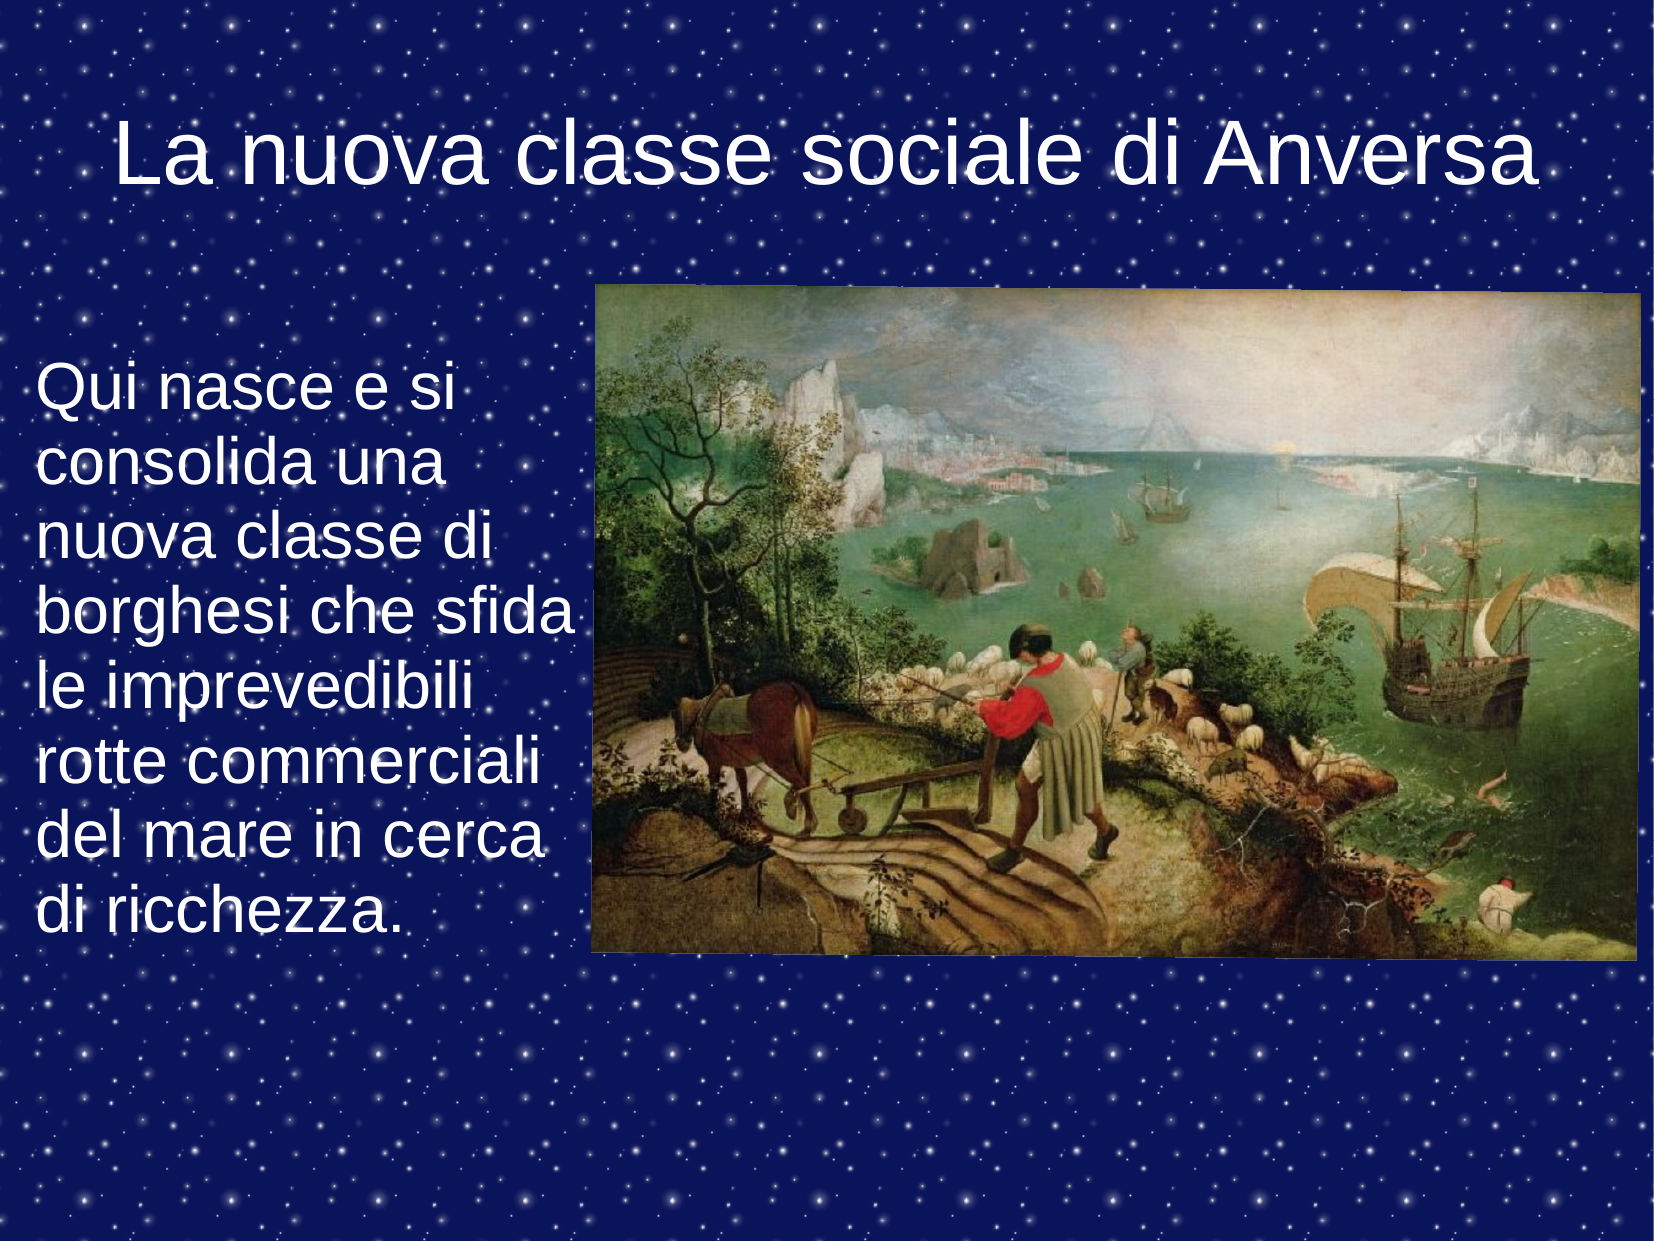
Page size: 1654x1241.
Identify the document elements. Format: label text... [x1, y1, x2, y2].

picture [0, 0, 1654, 1241]
title La nuova classe sociale di Anversa [82, 49, 1571, 257]
list Qui nasce e si consolida una nuova classe di borghesi che sfida le imprevedibili rotte commerciali del mare in cerca di ricchezza. [35, 244, 591, 993]
